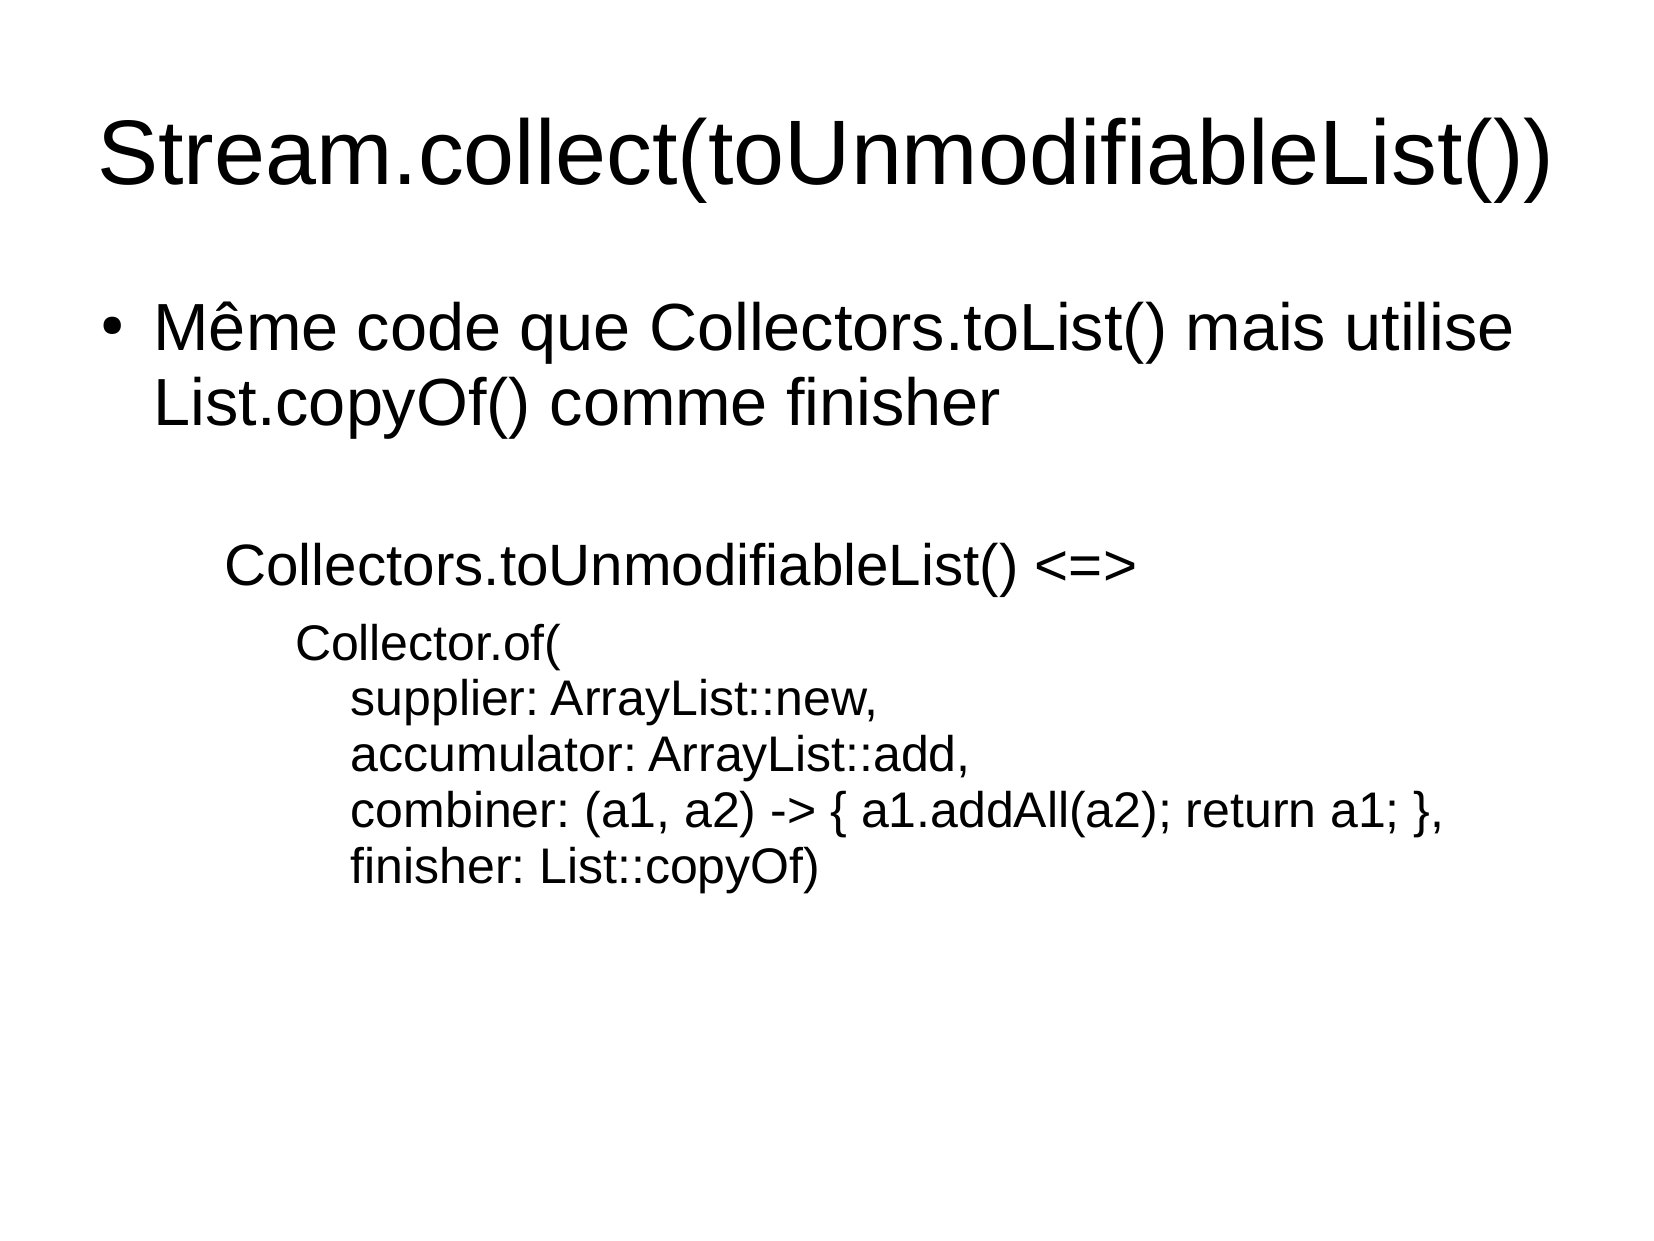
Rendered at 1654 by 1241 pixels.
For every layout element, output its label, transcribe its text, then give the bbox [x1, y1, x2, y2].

list Même code que Collectors.toList() mais utilise List.copyOf() comme finisher Collectors.toUnmodifiableList() <=> Collector.of( supplier: ArrayList::new, accumulator: ArrayList::add, combiner: (a1, a2) -> { a1.addAll(a2); return a1; }, finisher: List::copyOf) [82, 290, 1571, 1010]
title Stream.collect(toUnmodifiableList()) [82, 49, 1571, 257]
